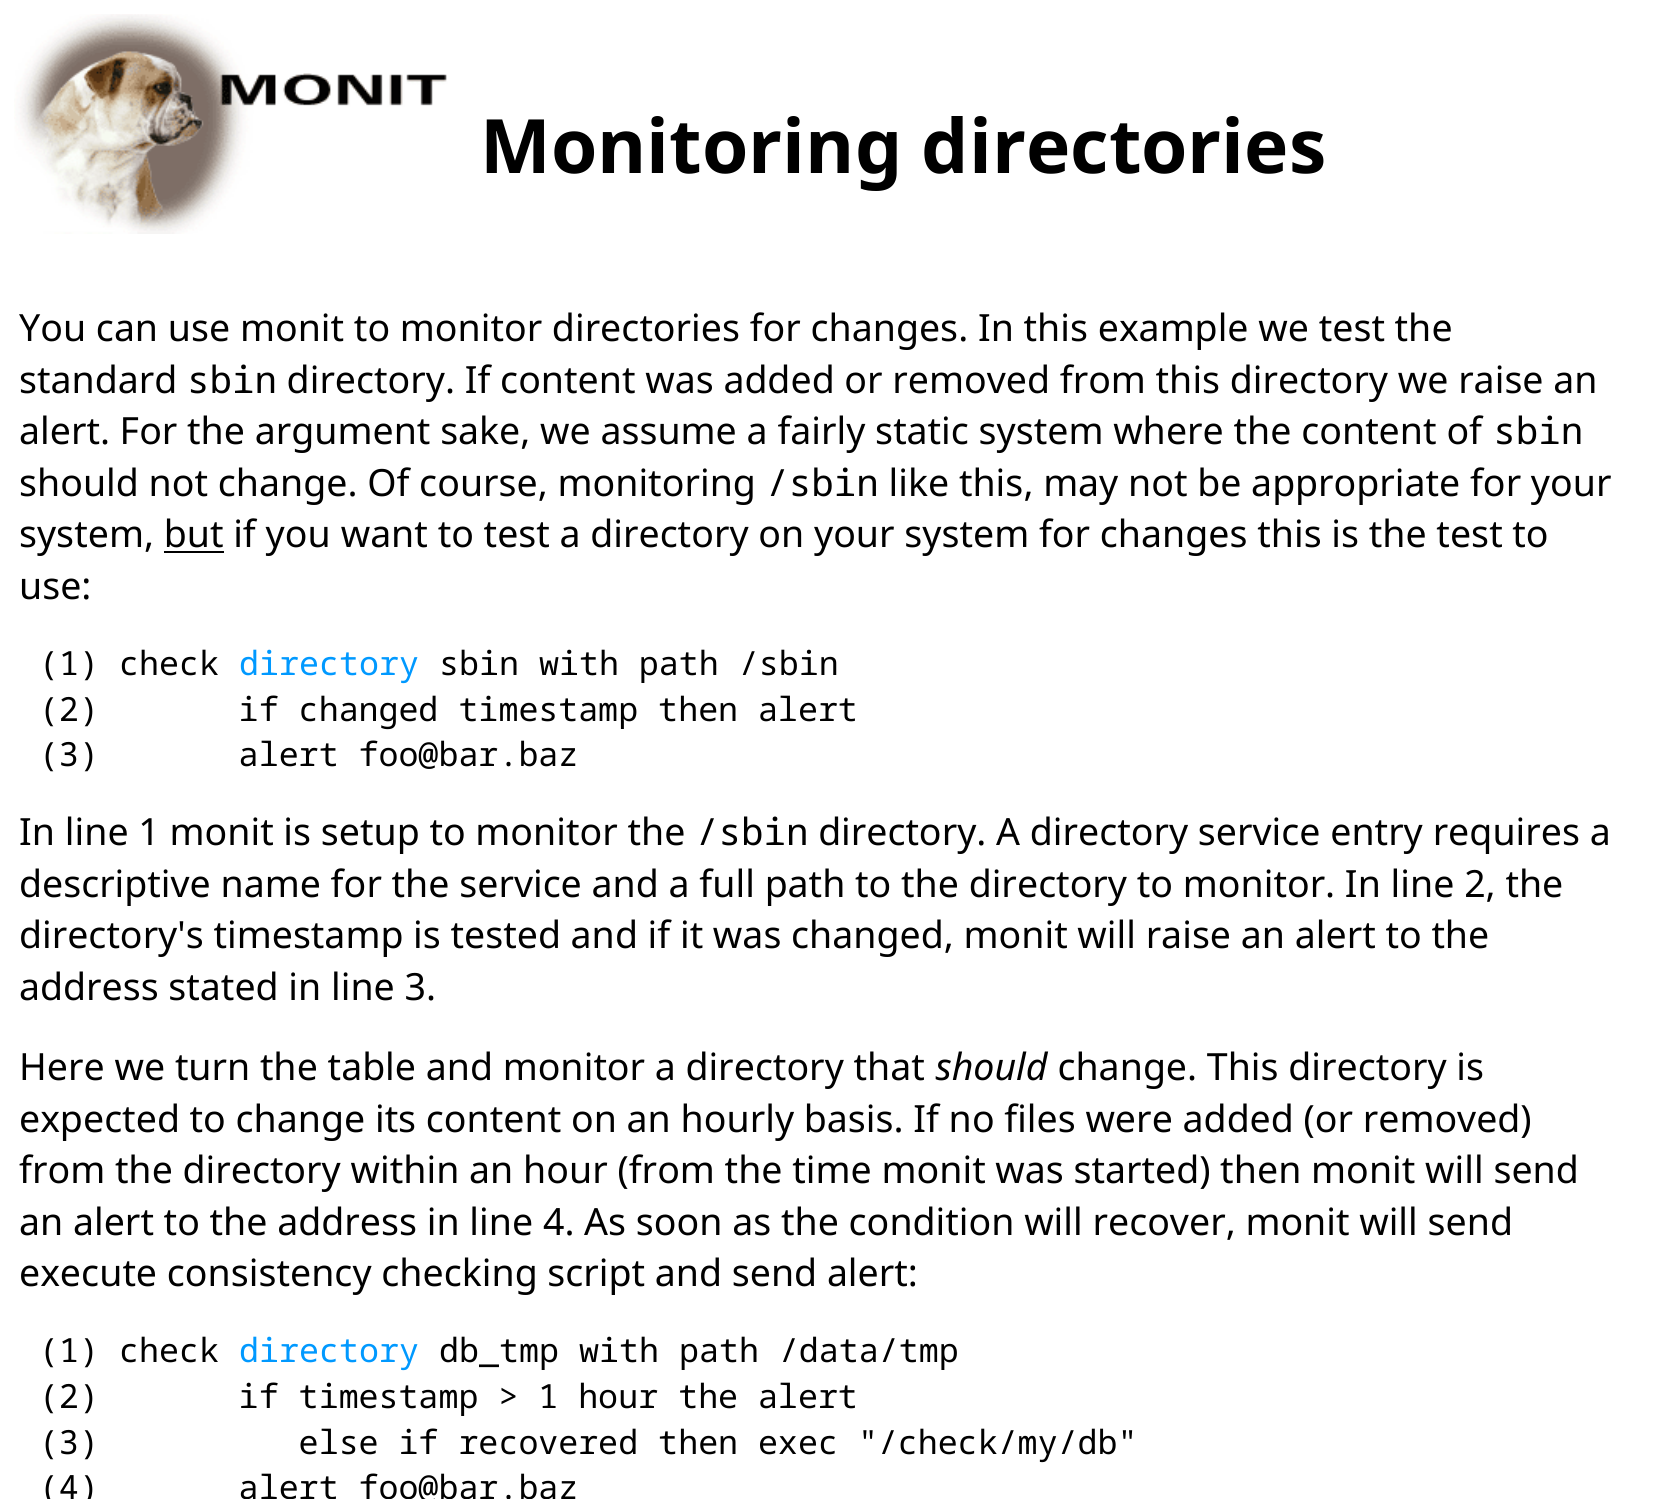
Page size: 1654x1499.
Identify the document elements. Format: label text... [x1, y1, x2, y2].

title Monitoring directories [505, 75, 1303, 213]
picture [14, 14, 448, 234]
list You can use monit to monitor directories for changes. In this example we test the standard sbin directory. If content was added or removed from this directory we raise an alert. For the argument sake, we assume a fairly static system where the content of sbin should not change. Of course, monitoring /sbin like this, may not be appropriate for your system, but if you want to test a directory on your system for changes this is the test to use: (1) check directory sbin with path /sbin (2) if changed timestamp then alert (3) alert foo@bar.baz In line 1 monit is setup to monitor the /sbin directory. A directory service entry requires a descriptive name for the service and a full path to the directory to monitor. In line 2, the directory's timestamp is tested and if it was changed, monit will raise an alert to the address stated in line 3. Here we turn the table and monitor a directory that should change. This directory is expected to change its content on an hourly basis. If no files were added (or removed) from the directory within an hour (from the time monit was started) then monit will send an alert to the address in line 4. As soon as the condition will recover, monit will send execute consistency checking script and send alert: (1) check directory db_tmp with path /data/tmp (2) if timestamp > 1 hour the alert (3) else if recovered then exec "/check/my/db" (4) alert foo@bar.baz [19, 301, 1617, 1499]
